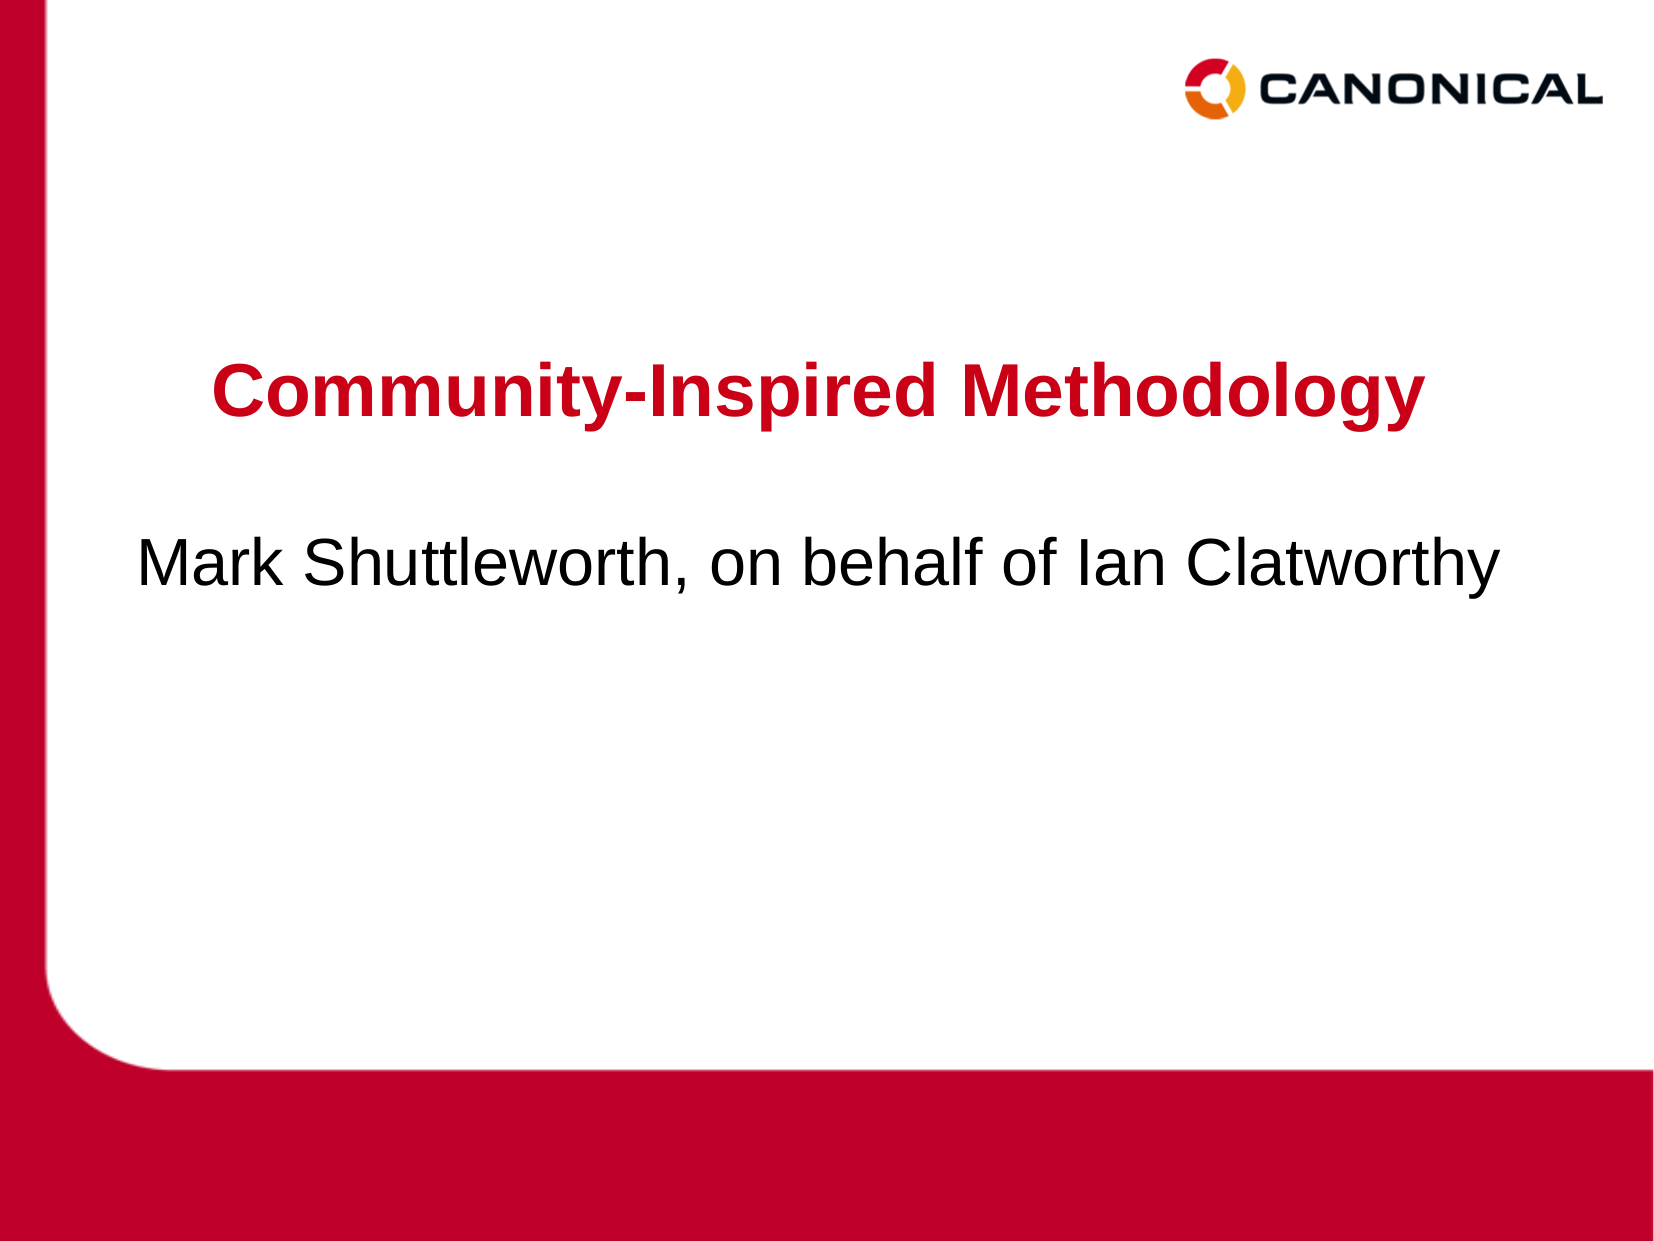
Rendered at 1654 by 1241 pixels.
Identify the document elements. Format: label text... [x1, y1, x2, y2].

title Community-Inspired Methodology [75, 300, 1564, 450]
subtitle Mark Shuttleworth, on behalf of Ian Clatworthy [75, 450, 1564, 676]
picture [0, 0, 1654, 1241]
